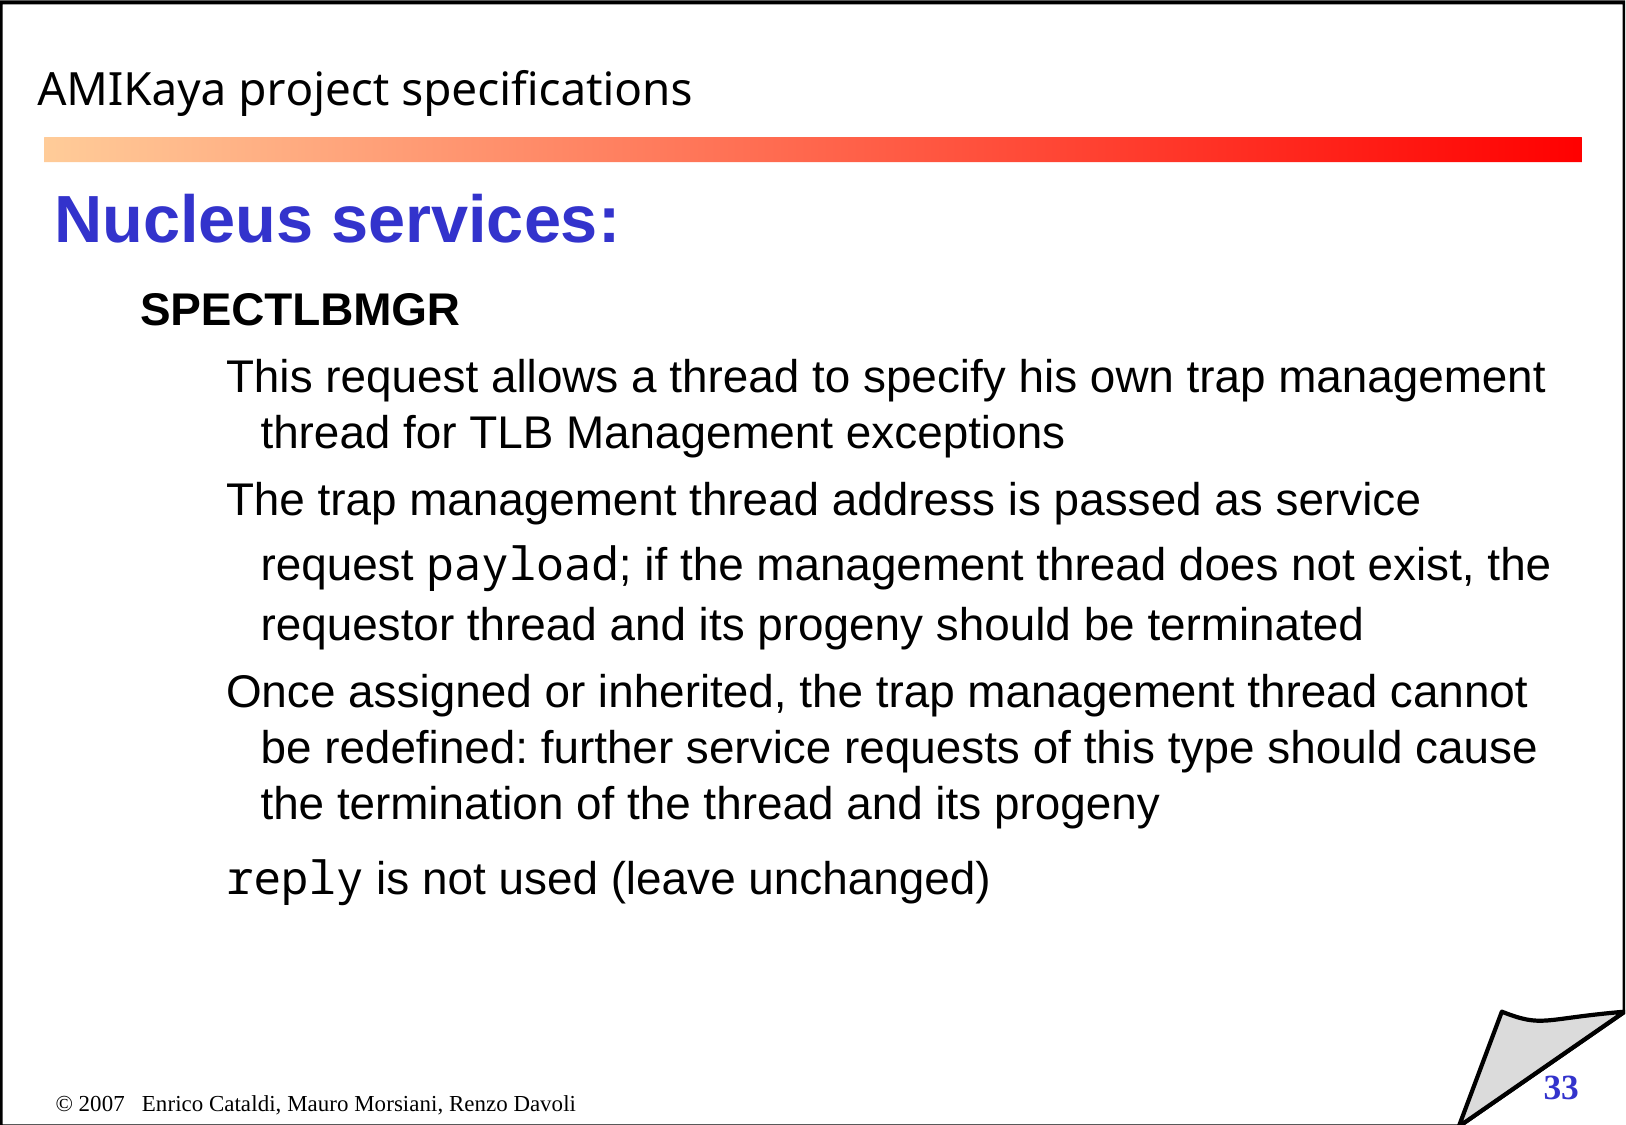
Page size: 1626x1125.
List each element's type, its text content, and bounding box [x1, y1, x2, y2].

list Nucleus services: SPECTLBMGR This request allows a thread to specify his own trap management thread for TLB Management exceptions The trap management thread address is passed as service request payload; if the management thread does not exist, the requestor thread and its progeny should be terminated Once assigned or inherited, the trap management thread cannot be redefined: further service requests of this type should cause the termination of the thread and its progeny reply is not used (leave unchanged) [54, 187, 1571, 1047]
title AMIKaya project specifications [37, 44, 1587, 131]
